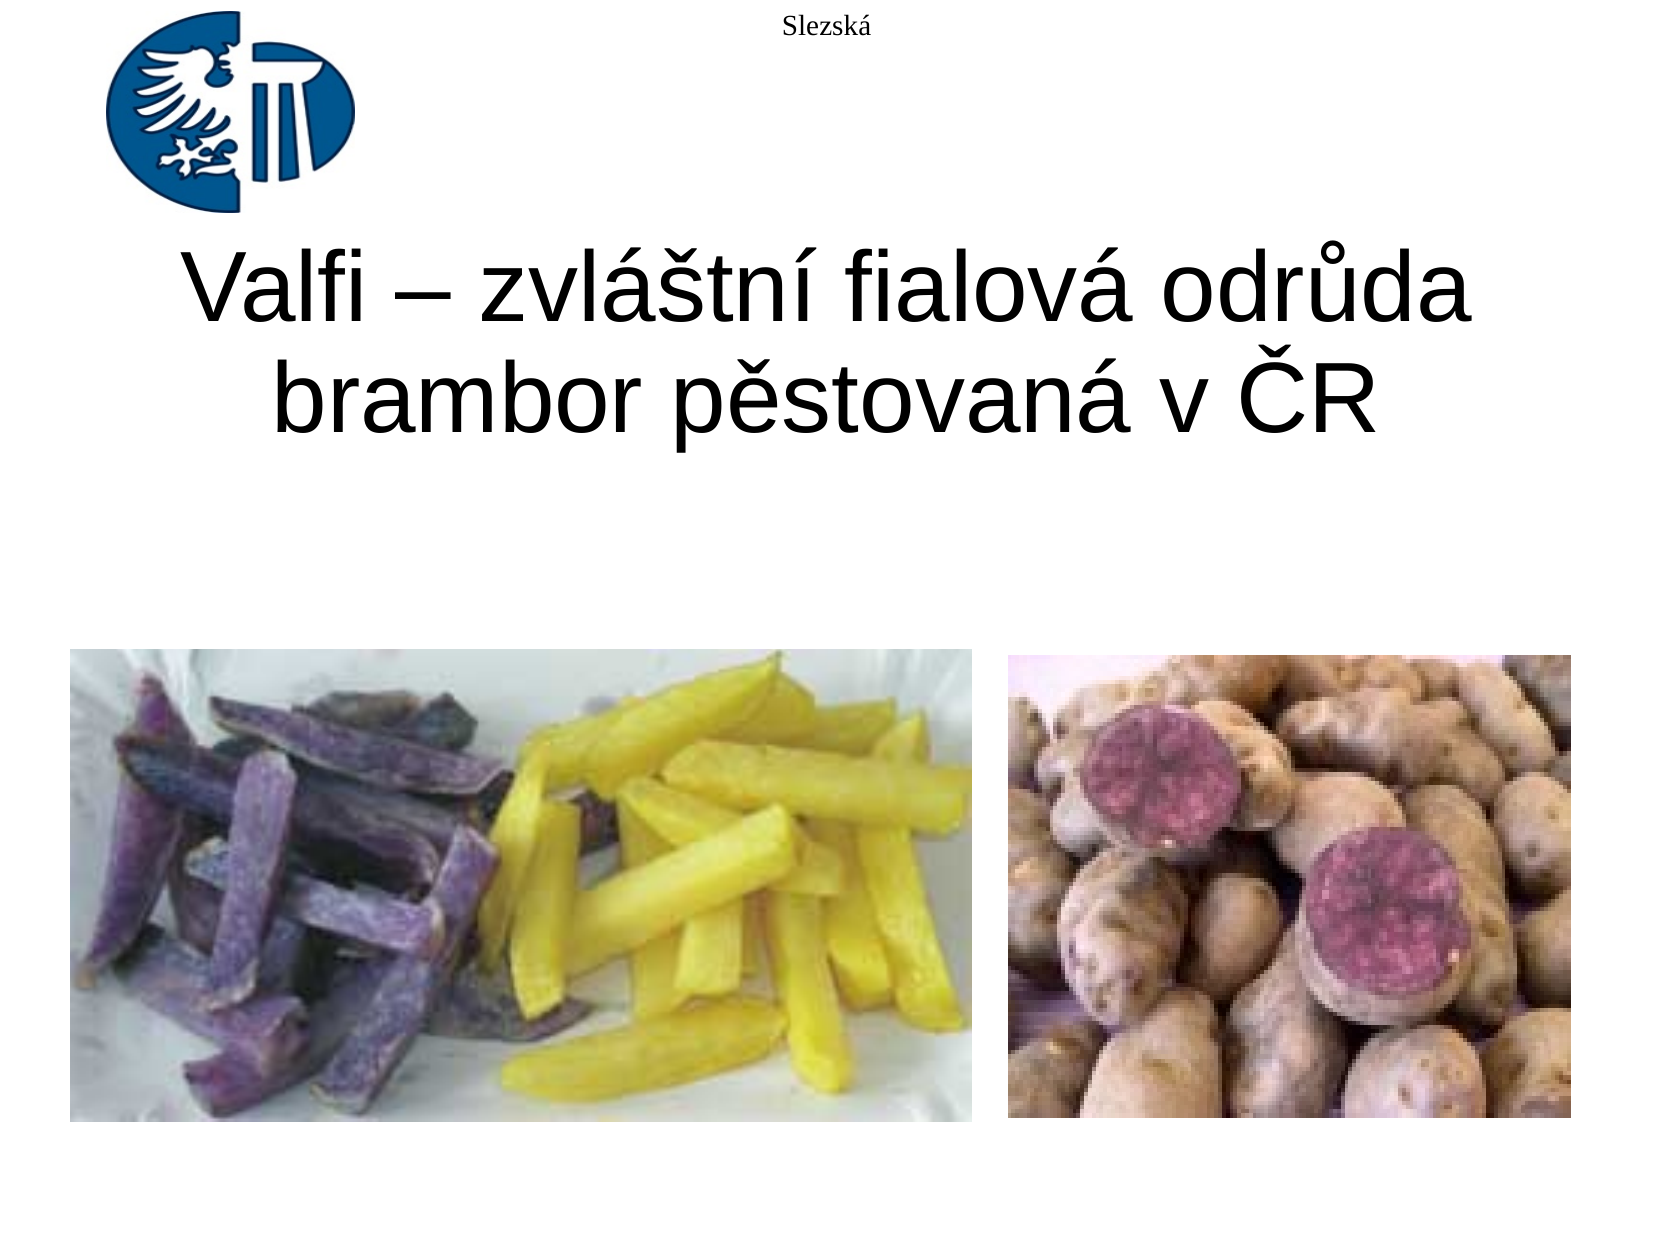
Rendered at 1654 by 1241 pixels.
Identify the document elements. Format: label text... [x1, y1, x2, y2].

picture [70, 649, 972, 1123]
picture [1008, 655, 1571, 1119]
picture [106, 11, 355, 177]
title Valfi – zvláštní fialová odrůda brambor pěstovaná v ČR [82, 177, 1571, 508]
